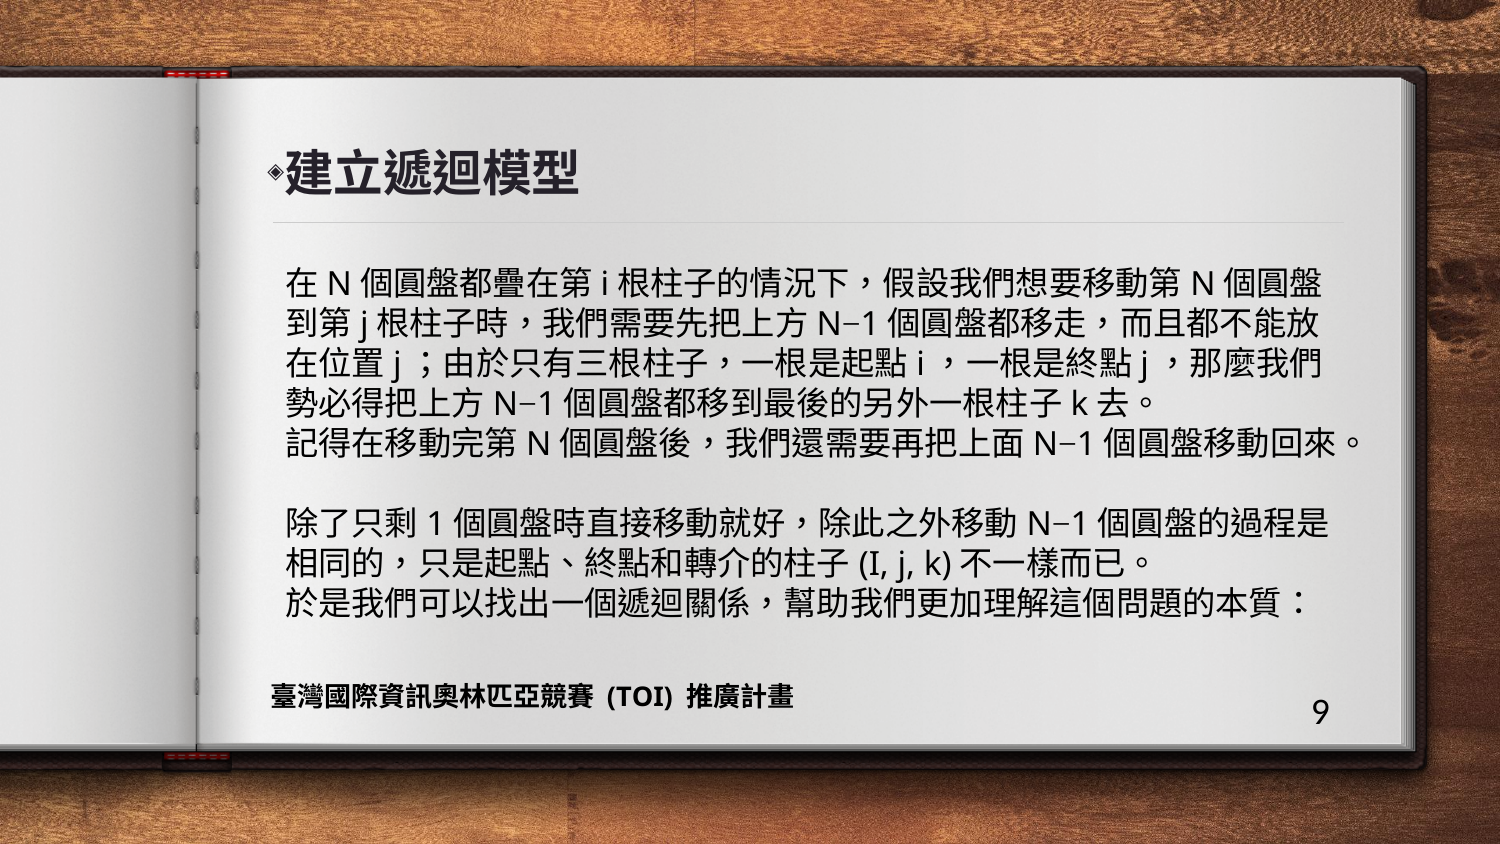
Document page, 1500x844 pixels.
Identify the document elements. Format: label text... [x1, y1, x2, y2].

text_box [1295, 672, 1386, 737]
text_box 在N個圓盤都疊在第i根柱子的情況下，假設我們想要移動第N個圓盤到第j根柱子時，我們需要先把上方N−1個圓盤都移走，而且都不能放在位置j；由於只有三根柱子，一根是起點i，一根是終點j，那麼我們勢必得把上方N−1個圓盤都移到最後的另外一根柱子k去。 記得在移動完第N個圓盤後，我們還需要再把上面N−1個圓盤移動回來。 除了只剩1個圓盤時直接移動就好，除此之外移動N−1個圓盤的過程是相同的，只是起點、終點和轉介的柱子(I, j, k)不一樣而已。 於是我們可以找出一個遞迴關係，幫助我們更加理解這個問題的本質： [270, 254, 1368, 634]
list 建立遞迴模型 [252, 126, 1194, 216]
